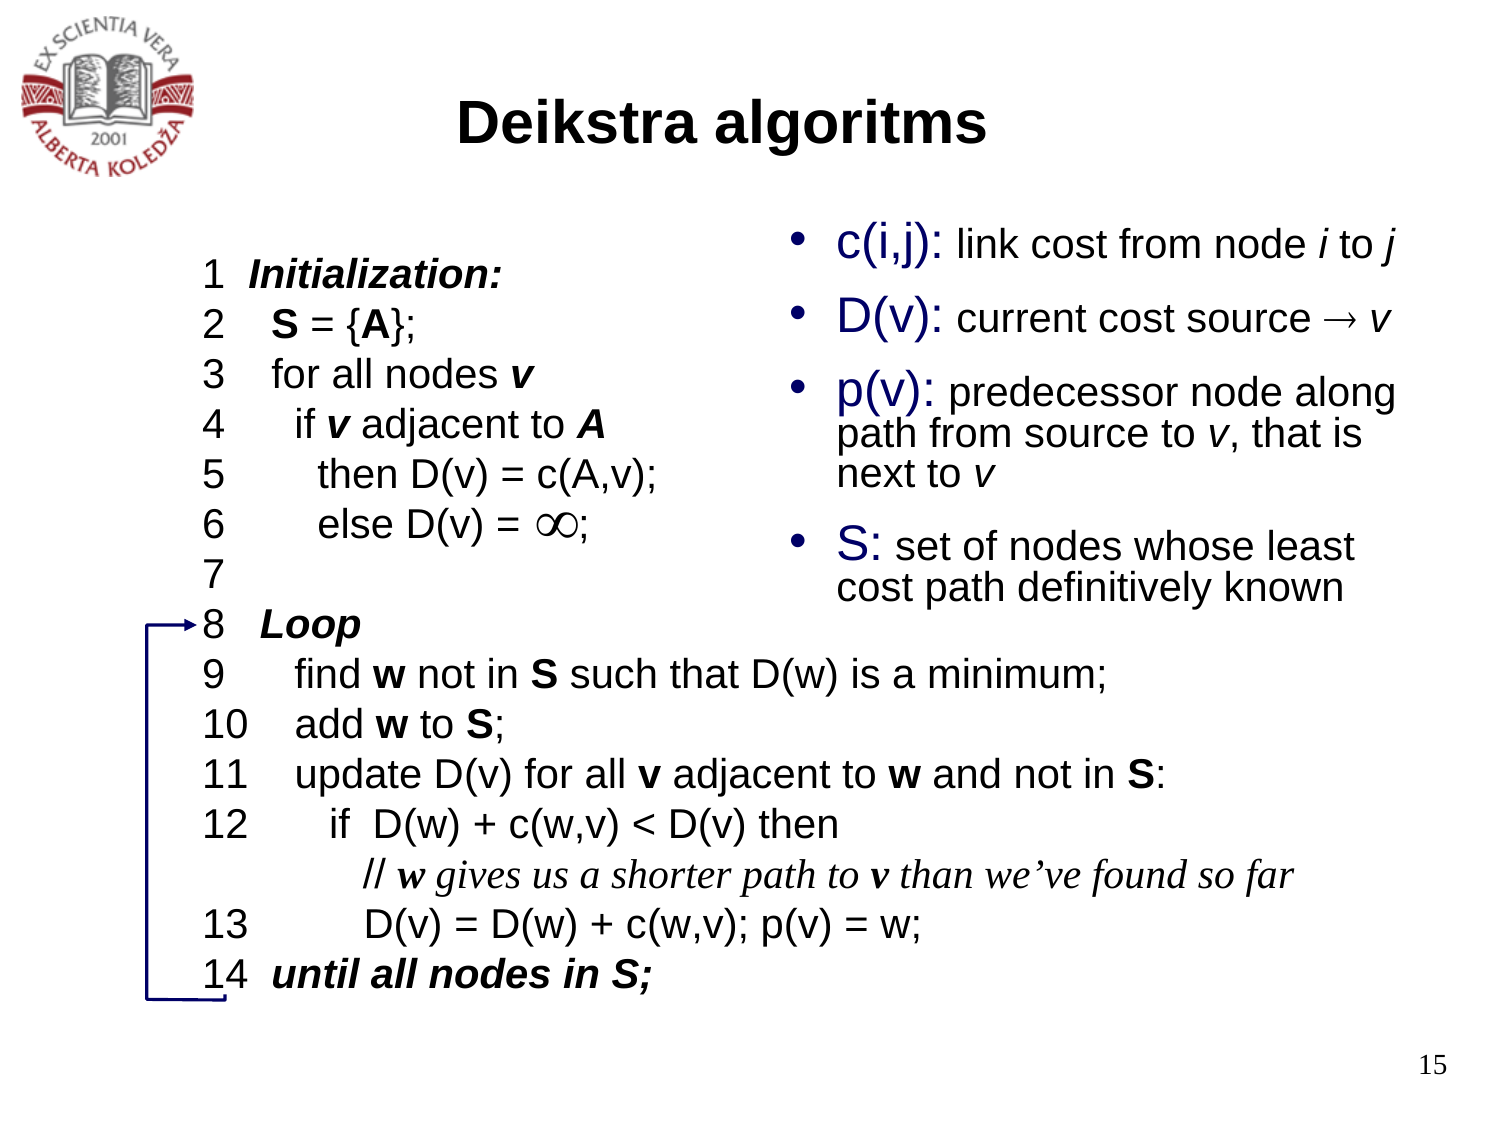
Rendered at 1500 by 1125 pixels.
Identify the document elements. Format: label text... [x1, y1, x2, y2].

title Deikstra algoritms [50, 62, 1374, 175]
picture [21, 16, 194, 177]
text_box 1 Initialization: 2 S = {A}; 3 for all nodes v 4 if v adjacent to A 5 then D(v) = c(A,v); 6 else D(v) = ; 7 8 Loop 9 find w not in S such that D(w) is a minimum; 10 add w to S; 11 update D(v) for all v adjacent to w and not in S: 12 if D(w) + c(w,v) < D(v) then // w gives us a shorter path to v than we’ve found so far 13 D(v) = D(w) + c(w,v); p(v) = w; 14 until all nodes in S; [187, 239, 1313, 1006]
text_box c(i,j): link cost from node i to j D(v): current cost source  v p(v): predecessor node along path from source to v, that is next to v S: set of nodes whose least cost path definitively known [774, 212, 1454, 638]
text_box <skaitlis> [1312, 1037, 1463, 1101]
chart [525, 500, 588, 553]
